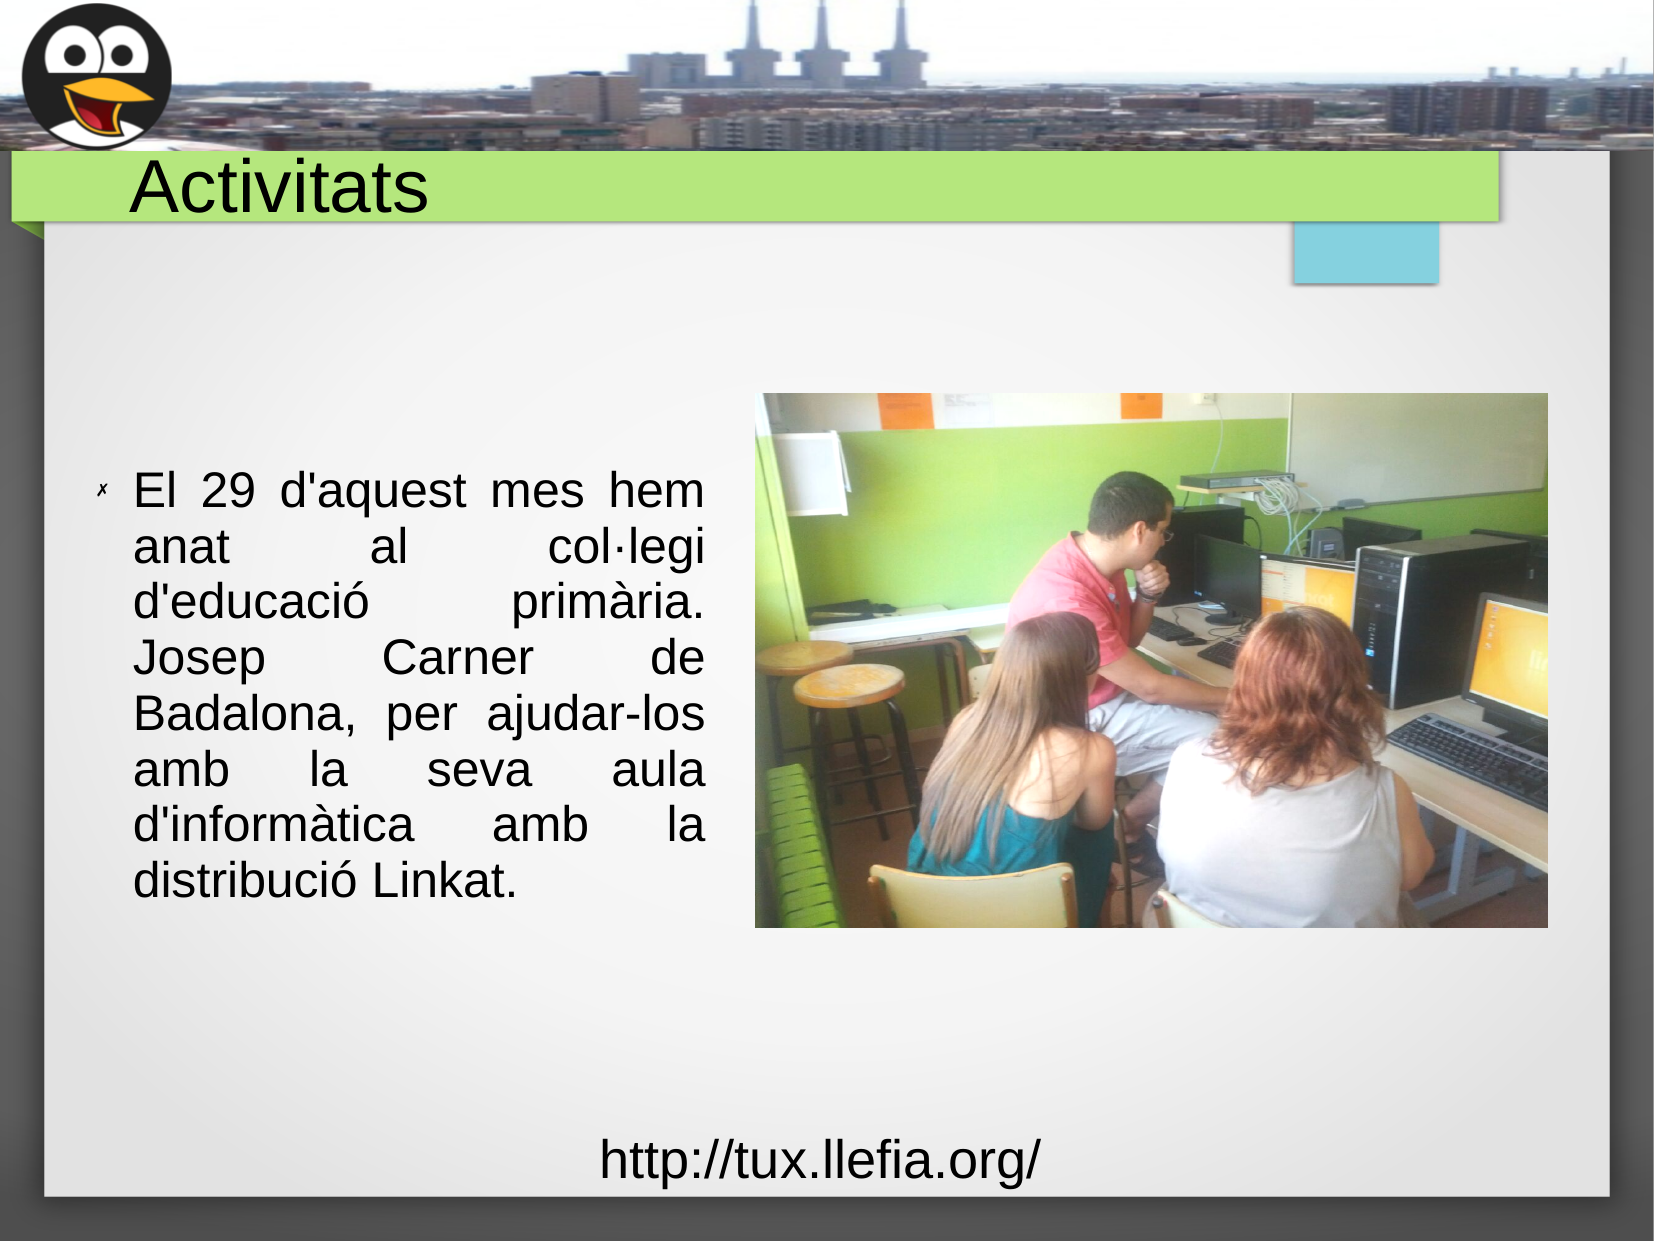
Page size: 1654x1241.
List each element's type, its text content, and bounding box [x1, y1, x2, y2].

title Activitats [129, 82, 945, 290]
picture [0, 0, 1654, 1241]
text_box El 29 d'aquest mes hem anat al col·legi d'educació primària. Josep Carner de Badalona, per ajudar-los amb la seva aula d'informàtica amb la distribució Linkat. [82, 454, 721, 972]
list [82, 290, 1562, 1087]
text_box http://tux.llefia.org/ [82, 1122, 1560, 1198]
